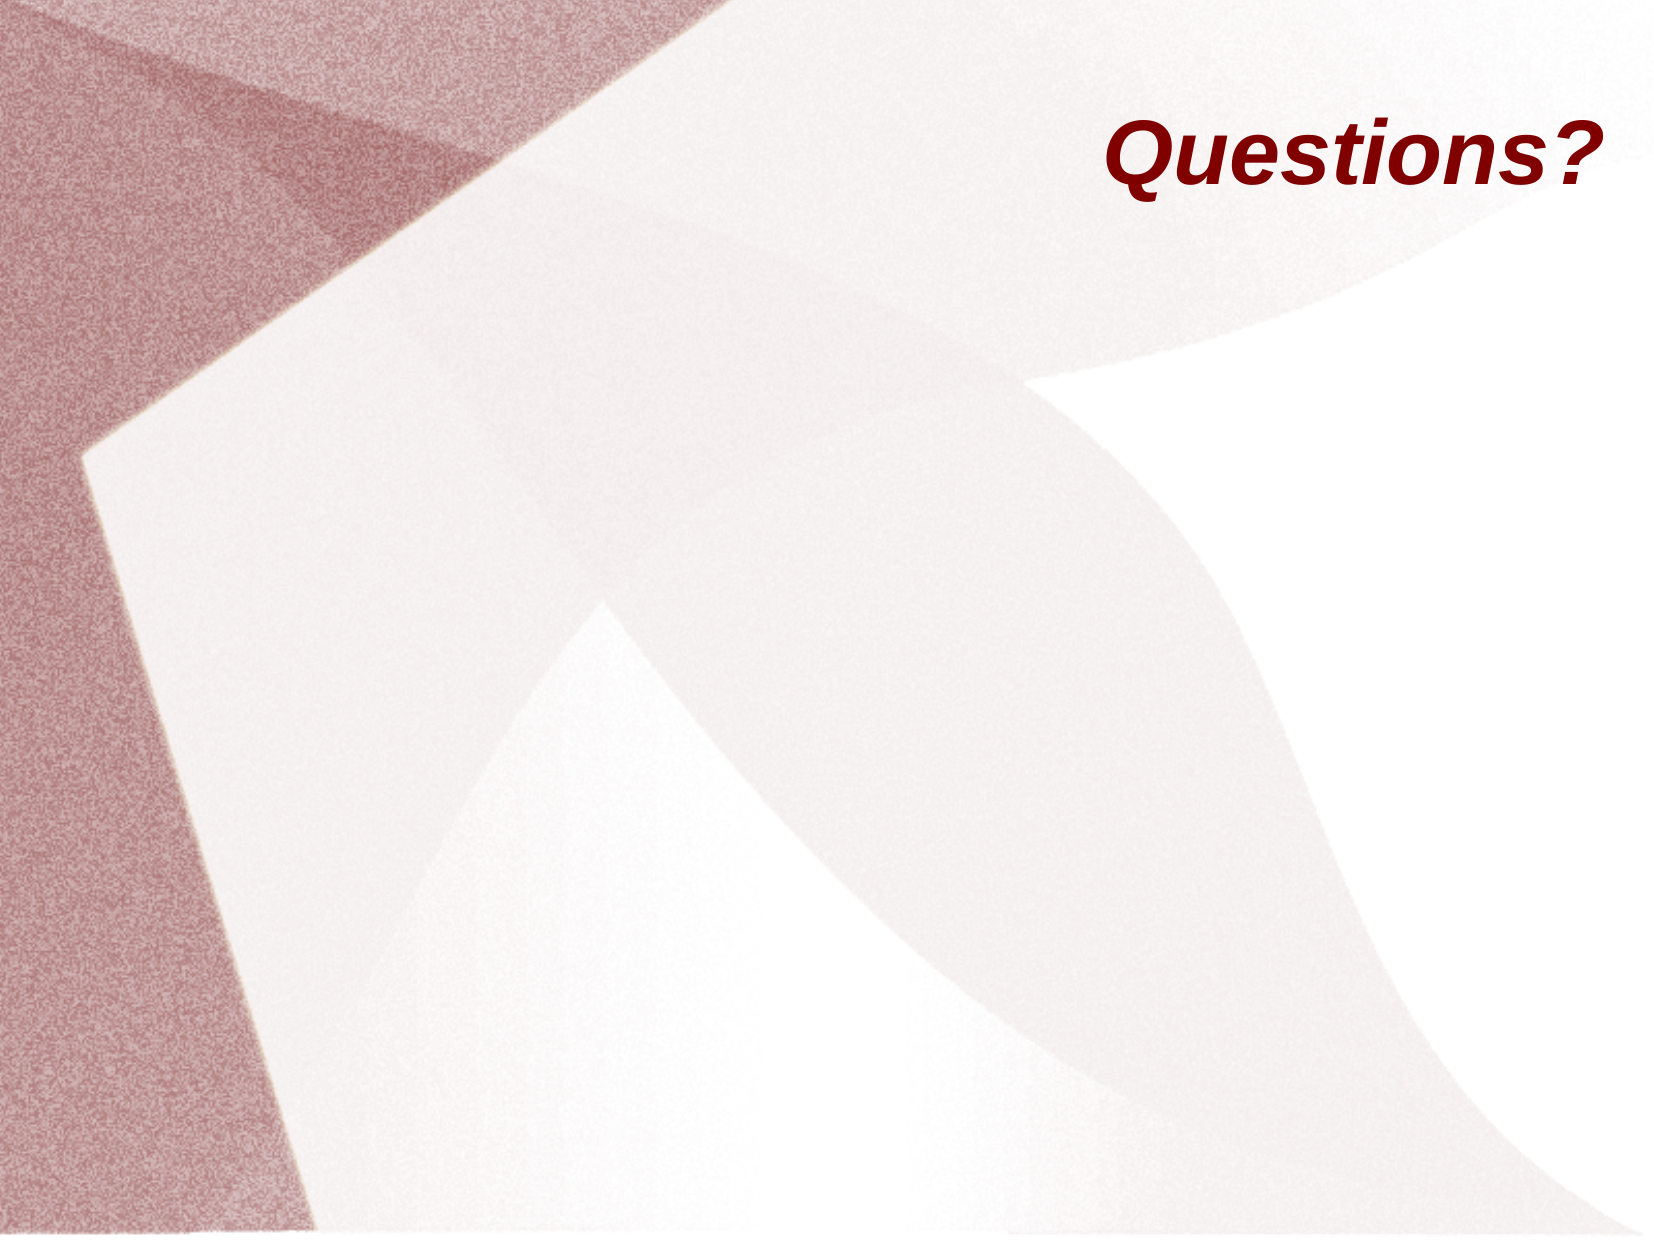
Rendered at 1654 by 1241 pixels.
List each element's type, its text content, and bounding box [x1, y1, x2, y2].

title Questions? [596, 49, 1607, 257]
picture [0, 0, 1654, 1241]
